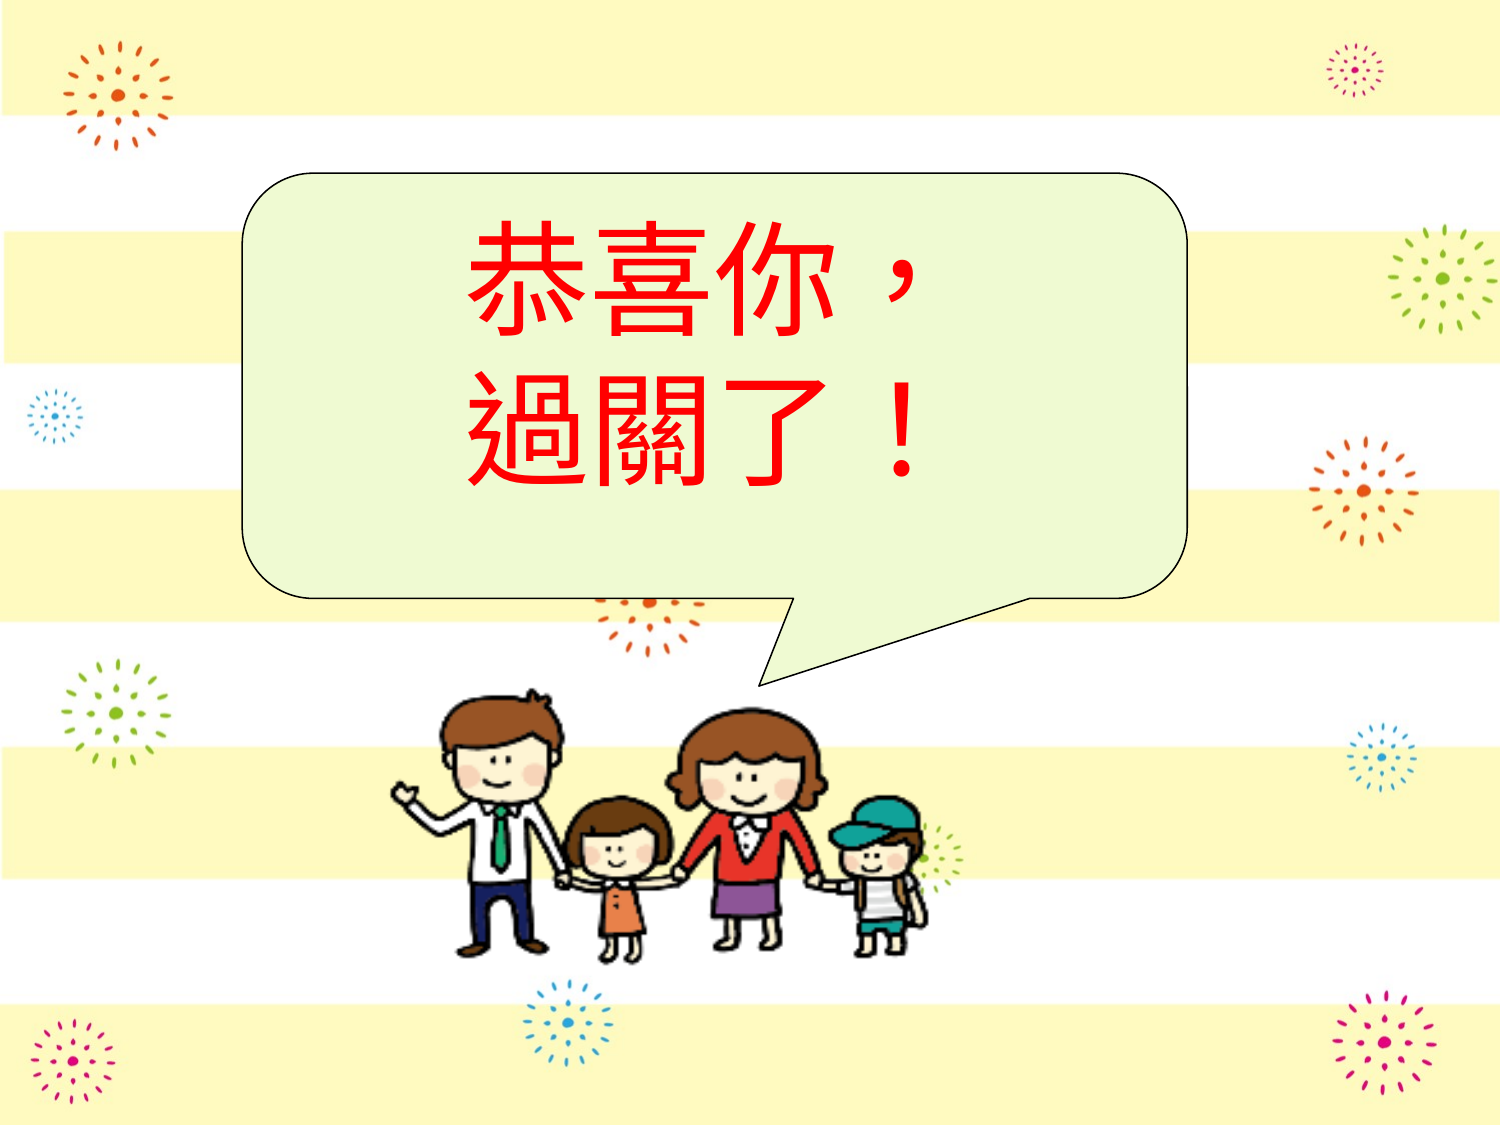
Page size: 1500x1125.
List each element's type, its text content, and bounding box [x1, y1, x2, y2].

picture [0, 0, 1500, 1125]
text_box 恭喜你， 過關了！ [242, 173, 1188, 687]
